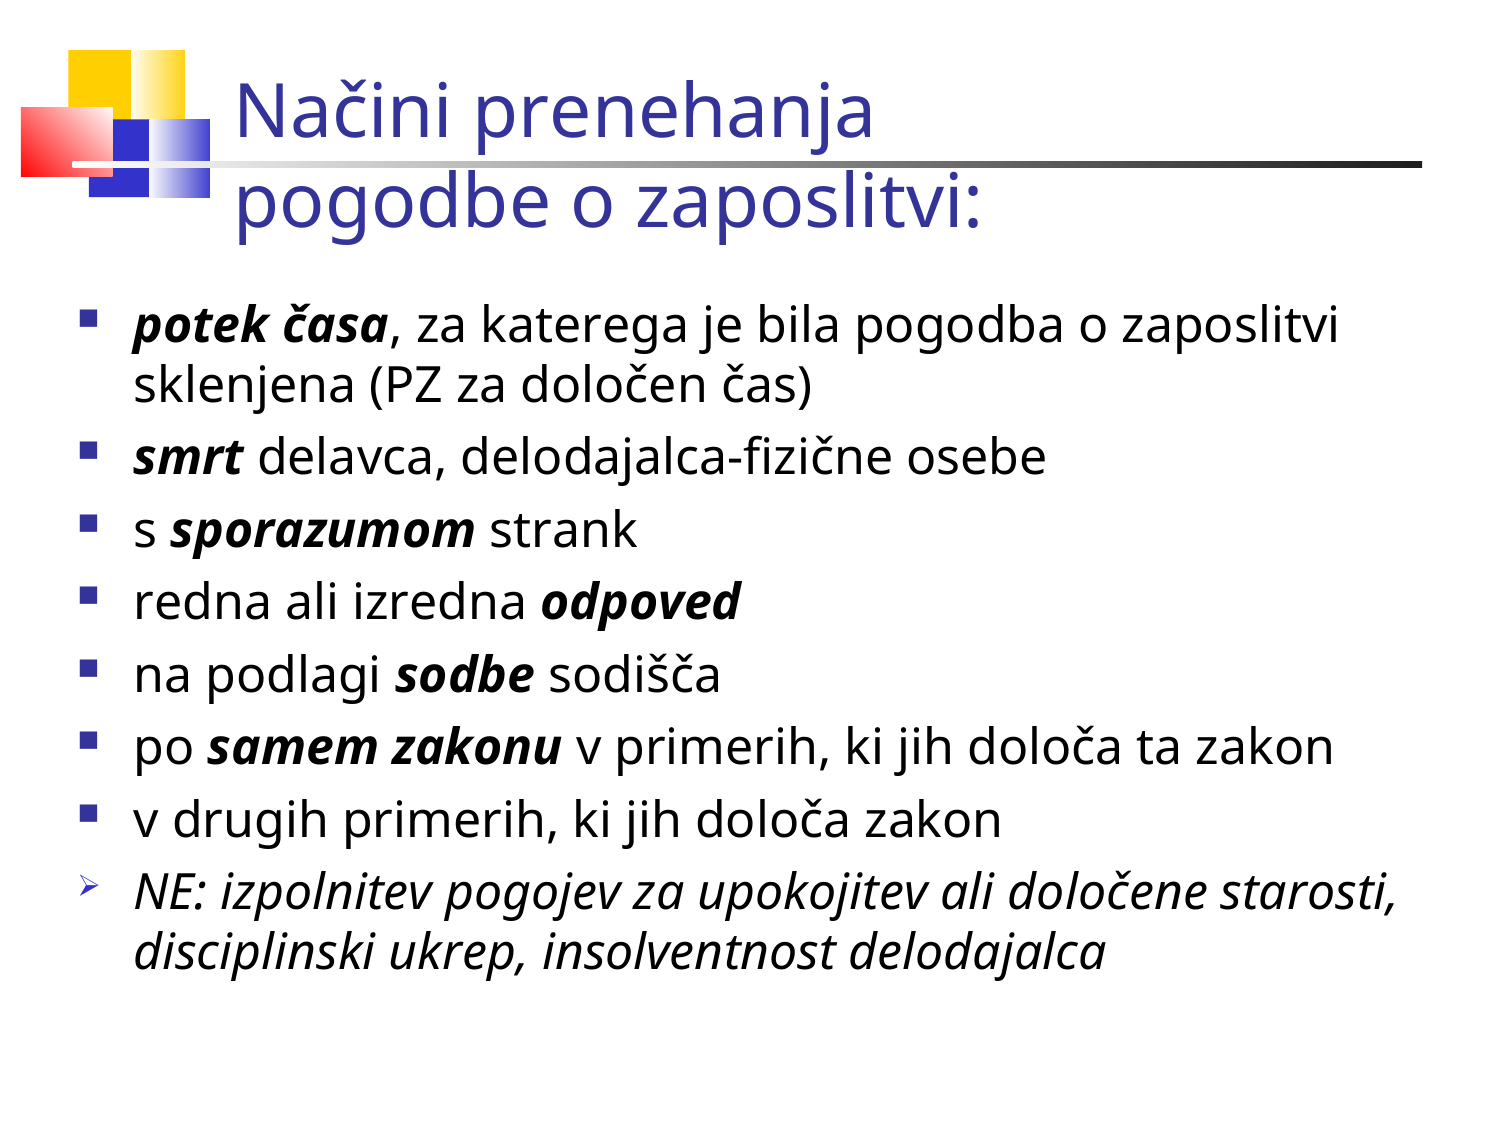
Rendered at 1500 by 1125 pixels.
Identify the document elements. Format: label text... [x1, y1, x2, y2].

title Načini prenehanja pogodbe o zaposlitvi: [218, 54, 1244, 212]
list potek časa, za katerega je bila pogodba o zaposlitvi sklenjena (PZ za določen čas) smrt delavca, delodajalca-fizične osebe s sporazumom strank redna ali izredna odpoved na podlagi sodbe sodišča po samem zakonu v primerih, ki jih določa ta zakon v drugih primerih, ki jih določa zakon NE: izpolnitev pogojev za upokojitev ali določene starosti, disciplinski ukrep, insolventnost delodajalca [62, 212, 1475, 1088]
